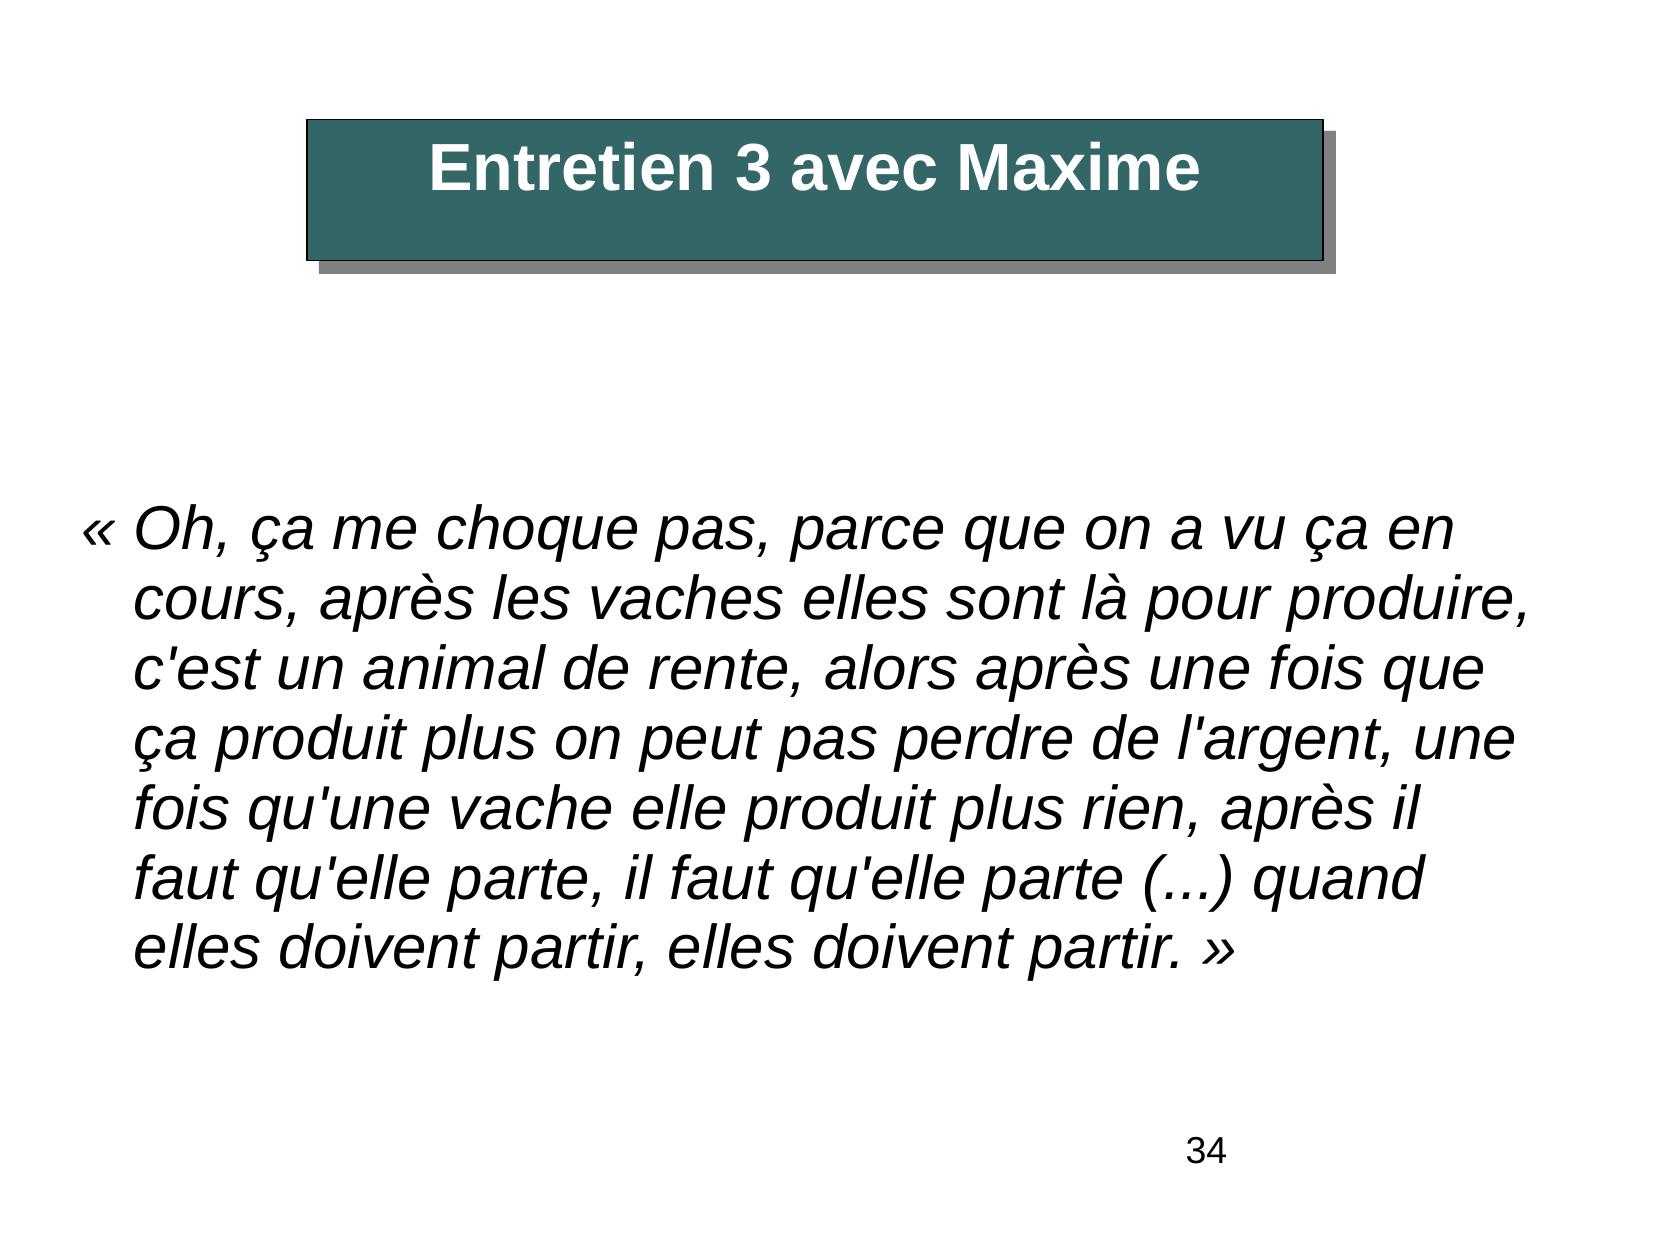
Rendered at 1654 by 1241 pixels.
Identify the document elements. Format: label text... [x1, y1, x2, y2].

list « Oh, ça me choque pas, parce que on a vu ça en cours, après les vaches elles sont là pour produire, c'est un animal de rente, alors après une fois que ça produit plus on peut pas perdre de l'argent, une fois qu'une vache elle produit plus rien, après il faut qu'elle parte, il faut qu'elle parte (...) quand elles doivent partir, elles doivent partir. » [81, 290, 1537, 1010]
text_box Entretien 3 avec Maxime [307, 119, 1323, 261]
